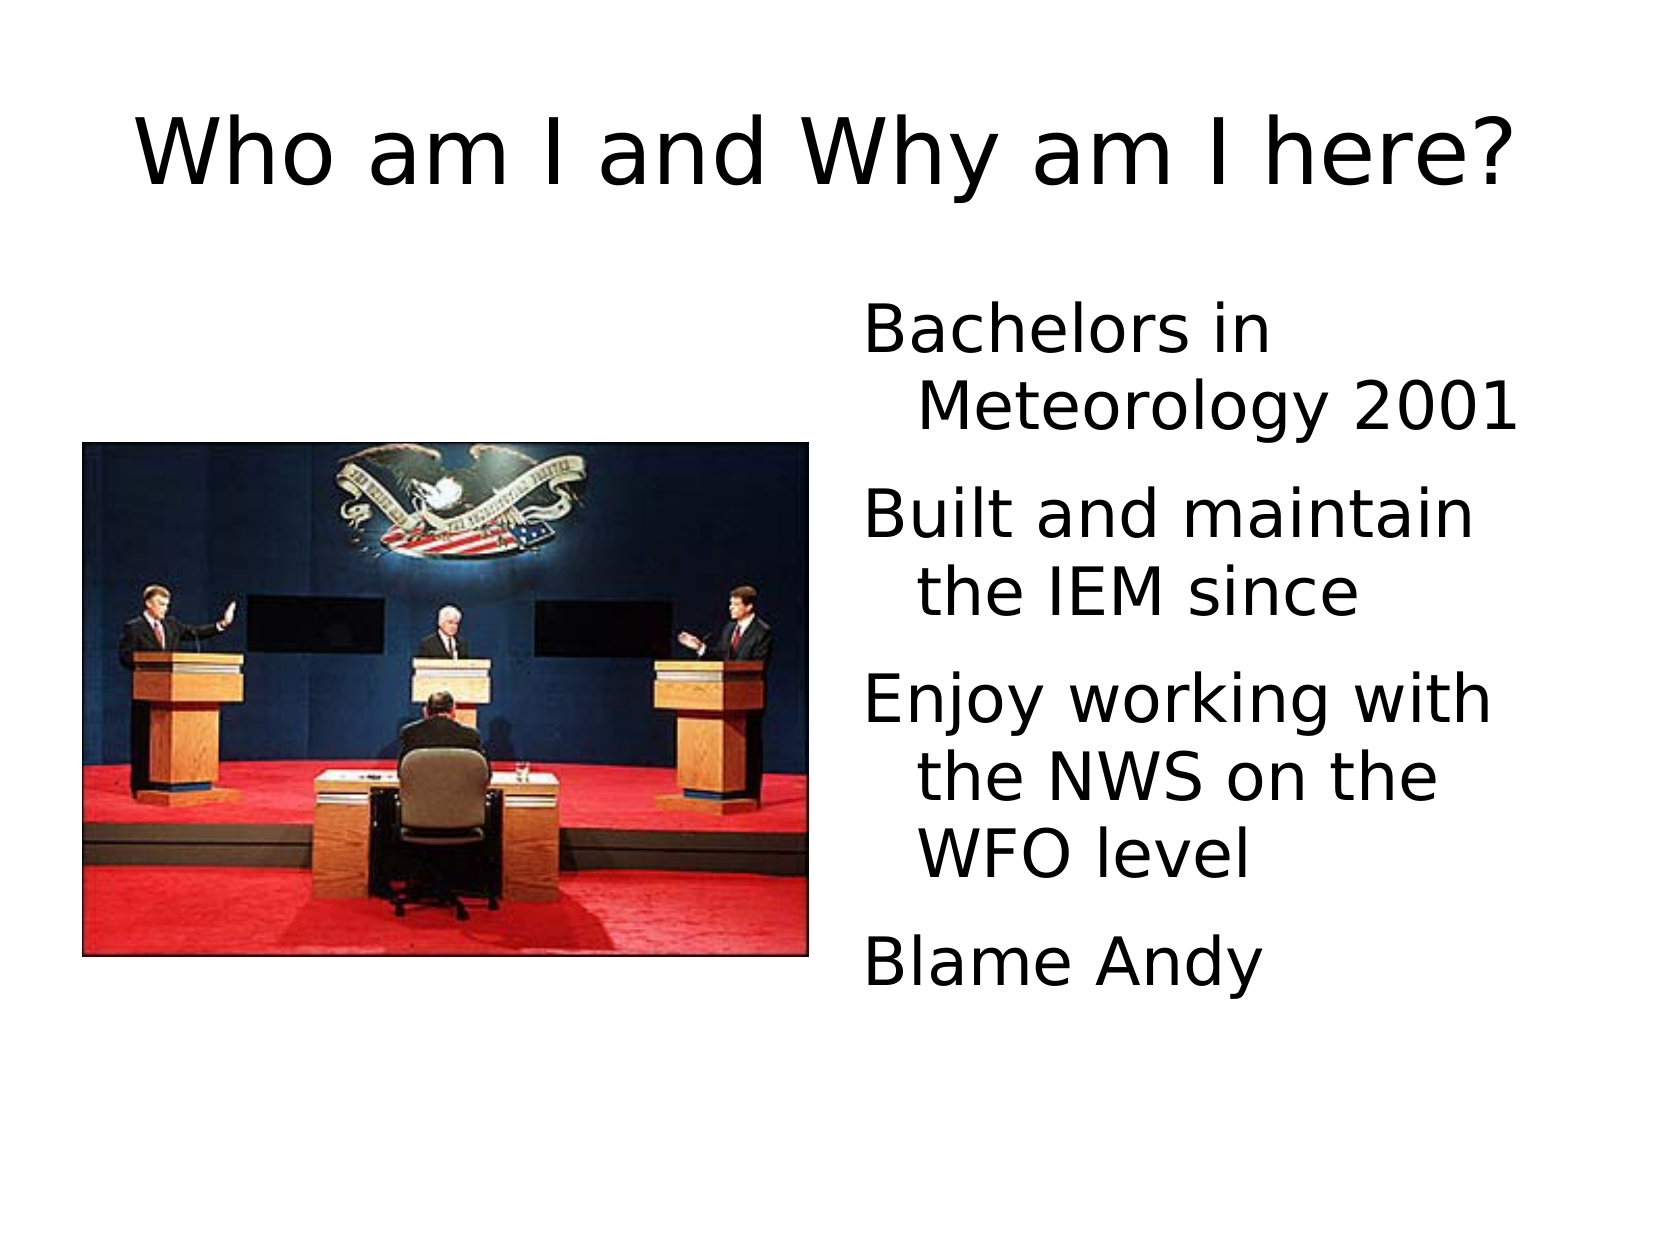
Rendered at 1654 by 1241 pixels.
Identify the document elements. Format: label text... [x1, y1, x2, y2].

list Bachelors in Meteorology 2001 Built and maintain the IEM since Enjoy working with the NWS on the WFO level Blame Andy [845, 290, 1572, 1094]
title Who am I and Why am I here? [82, 49, 1571, 257]
picture [82, 442, 809, 957]
